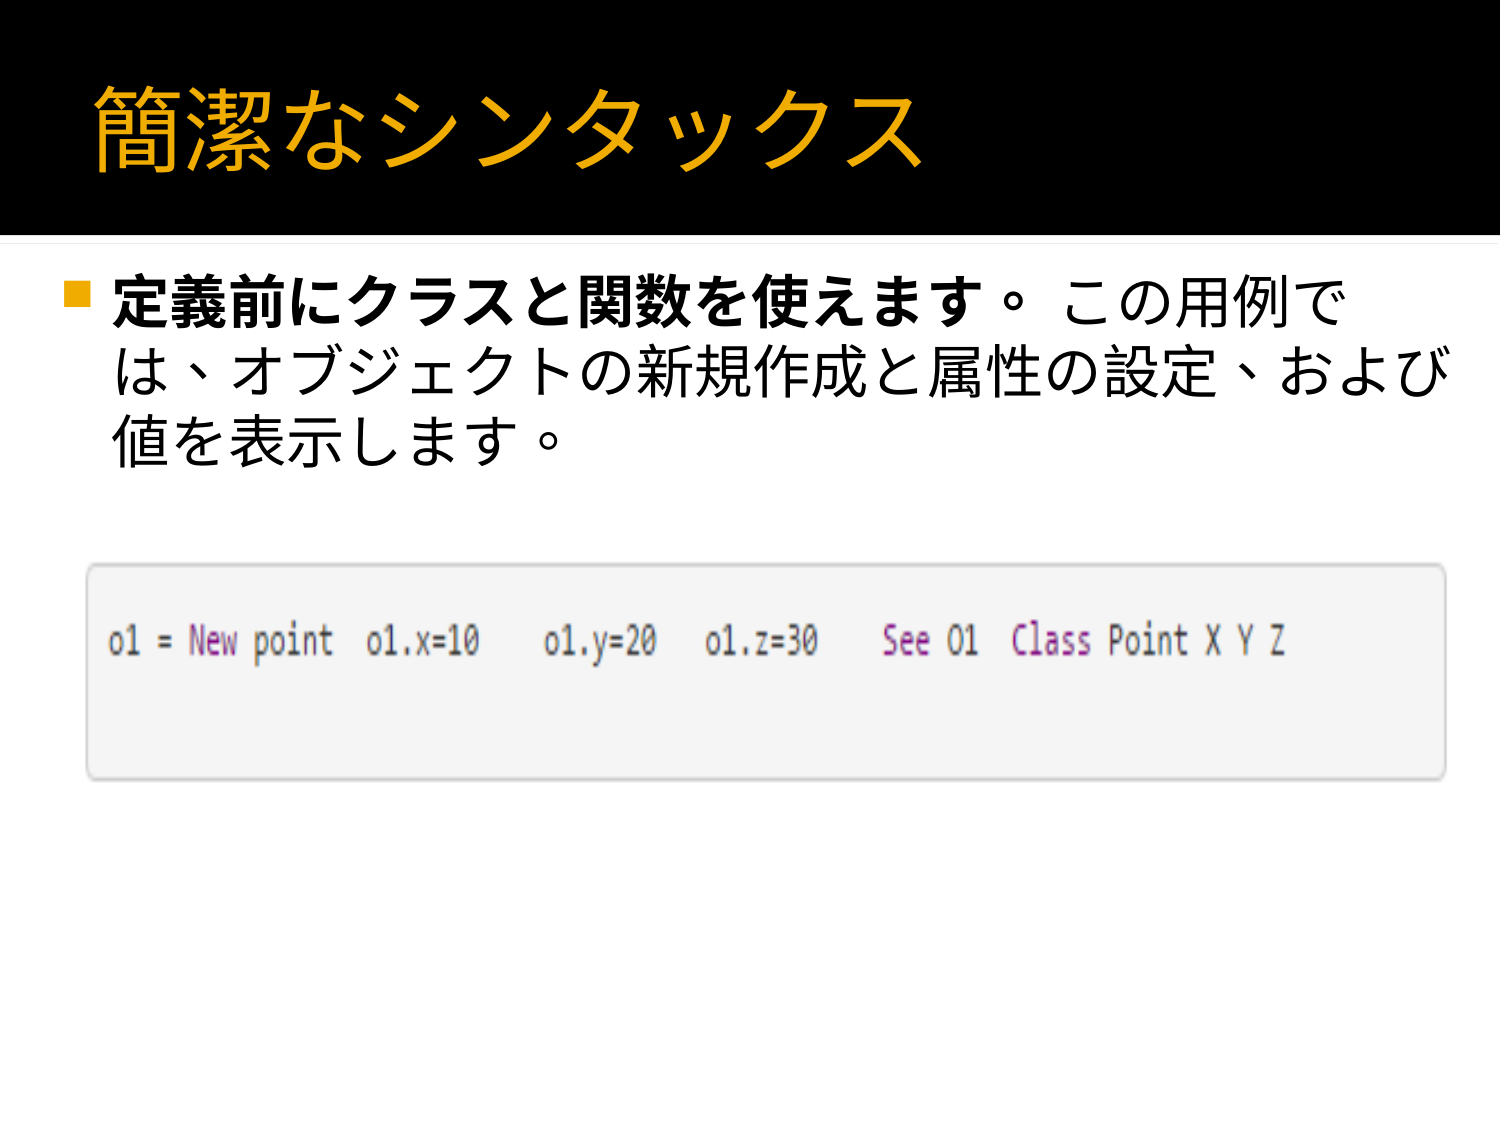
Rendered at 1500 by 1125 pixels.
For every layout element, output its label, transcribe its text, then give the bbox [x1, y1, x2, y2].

list 定義前にクラスと関数を使えます。 この用例では、オブジェクトの新規作成と属性の設定、および値を表示します。 [30, 249, 1469, 1050]
picture [75, 549, 1463, 825]
title 簡潔なシンタックス [75, 25, 1425, 231]
